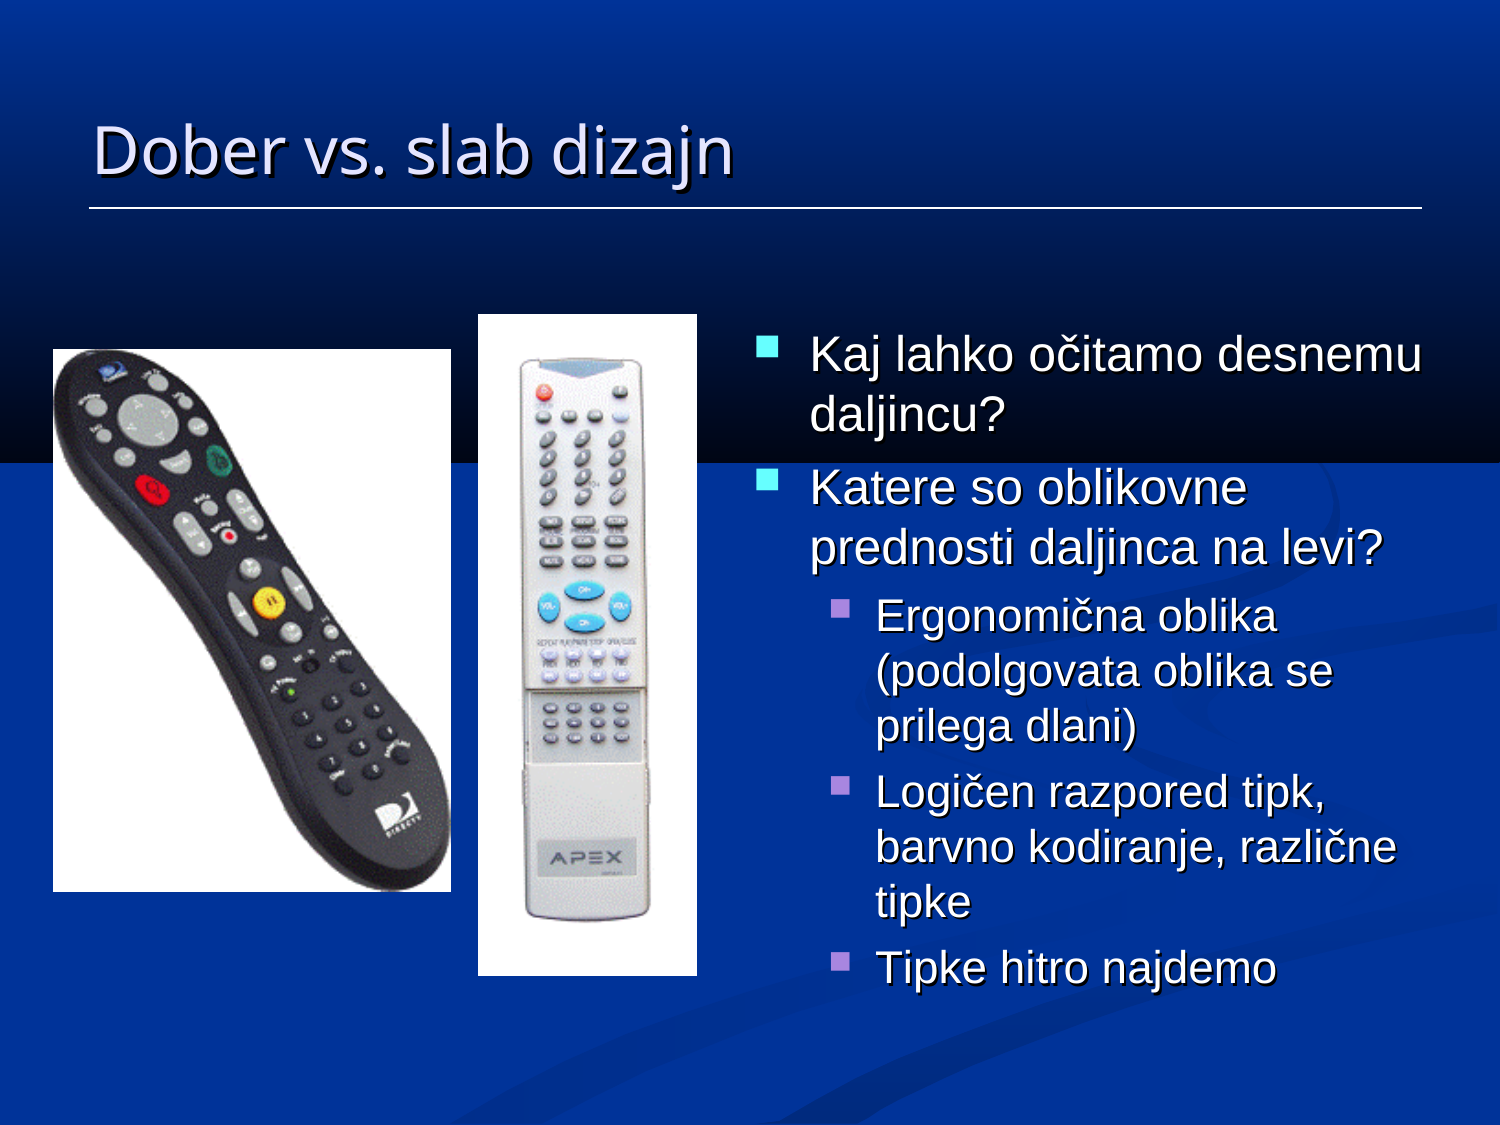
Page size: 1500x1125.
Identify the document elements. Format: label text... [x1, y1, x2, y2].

picture [478, 314, 697, 976]
picture [53, 349, 451, 892]
text_box Dober vs. slab dizajn [76, 54, 1352, 242]
list Kaj lahko očitamo desnemu daljincu? Katere so oblikovne prednosti daljinca na levi? Ergonomična oblika (podolgovata oblika se prilega dlani) Logičen razpored tipk, barvno kodiranje, različne tipke Tipke hitro najdemo [738, 314, 1459, 1047]
